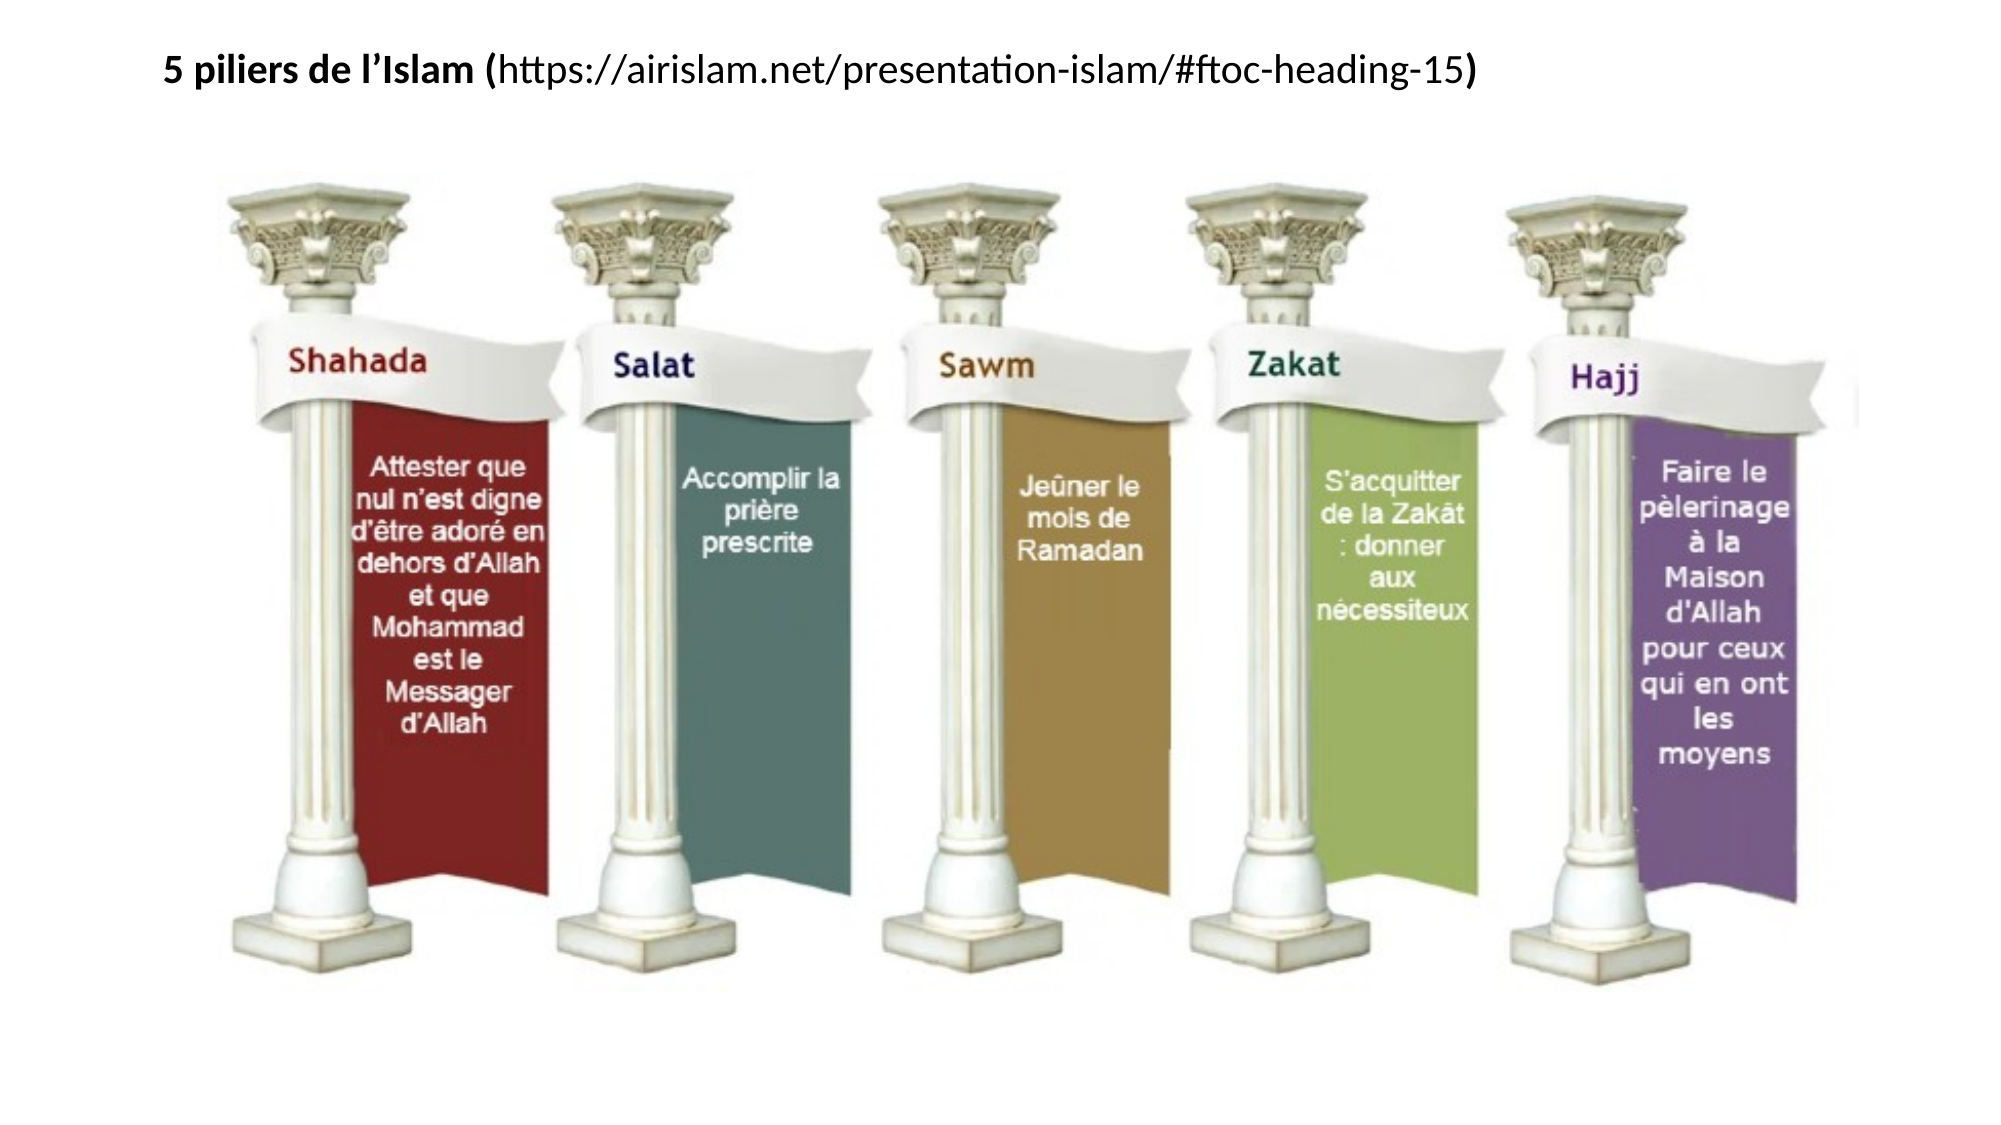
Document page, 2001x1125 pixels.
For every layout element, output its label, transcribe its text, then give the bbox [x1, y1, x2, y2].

text_box 5 piliers de l’Islam (https://airislam.net/presentation-islam/#ftoc-heading-15) [147, 34, 1874, 101]
picture [217, 171, 1859, 993]
